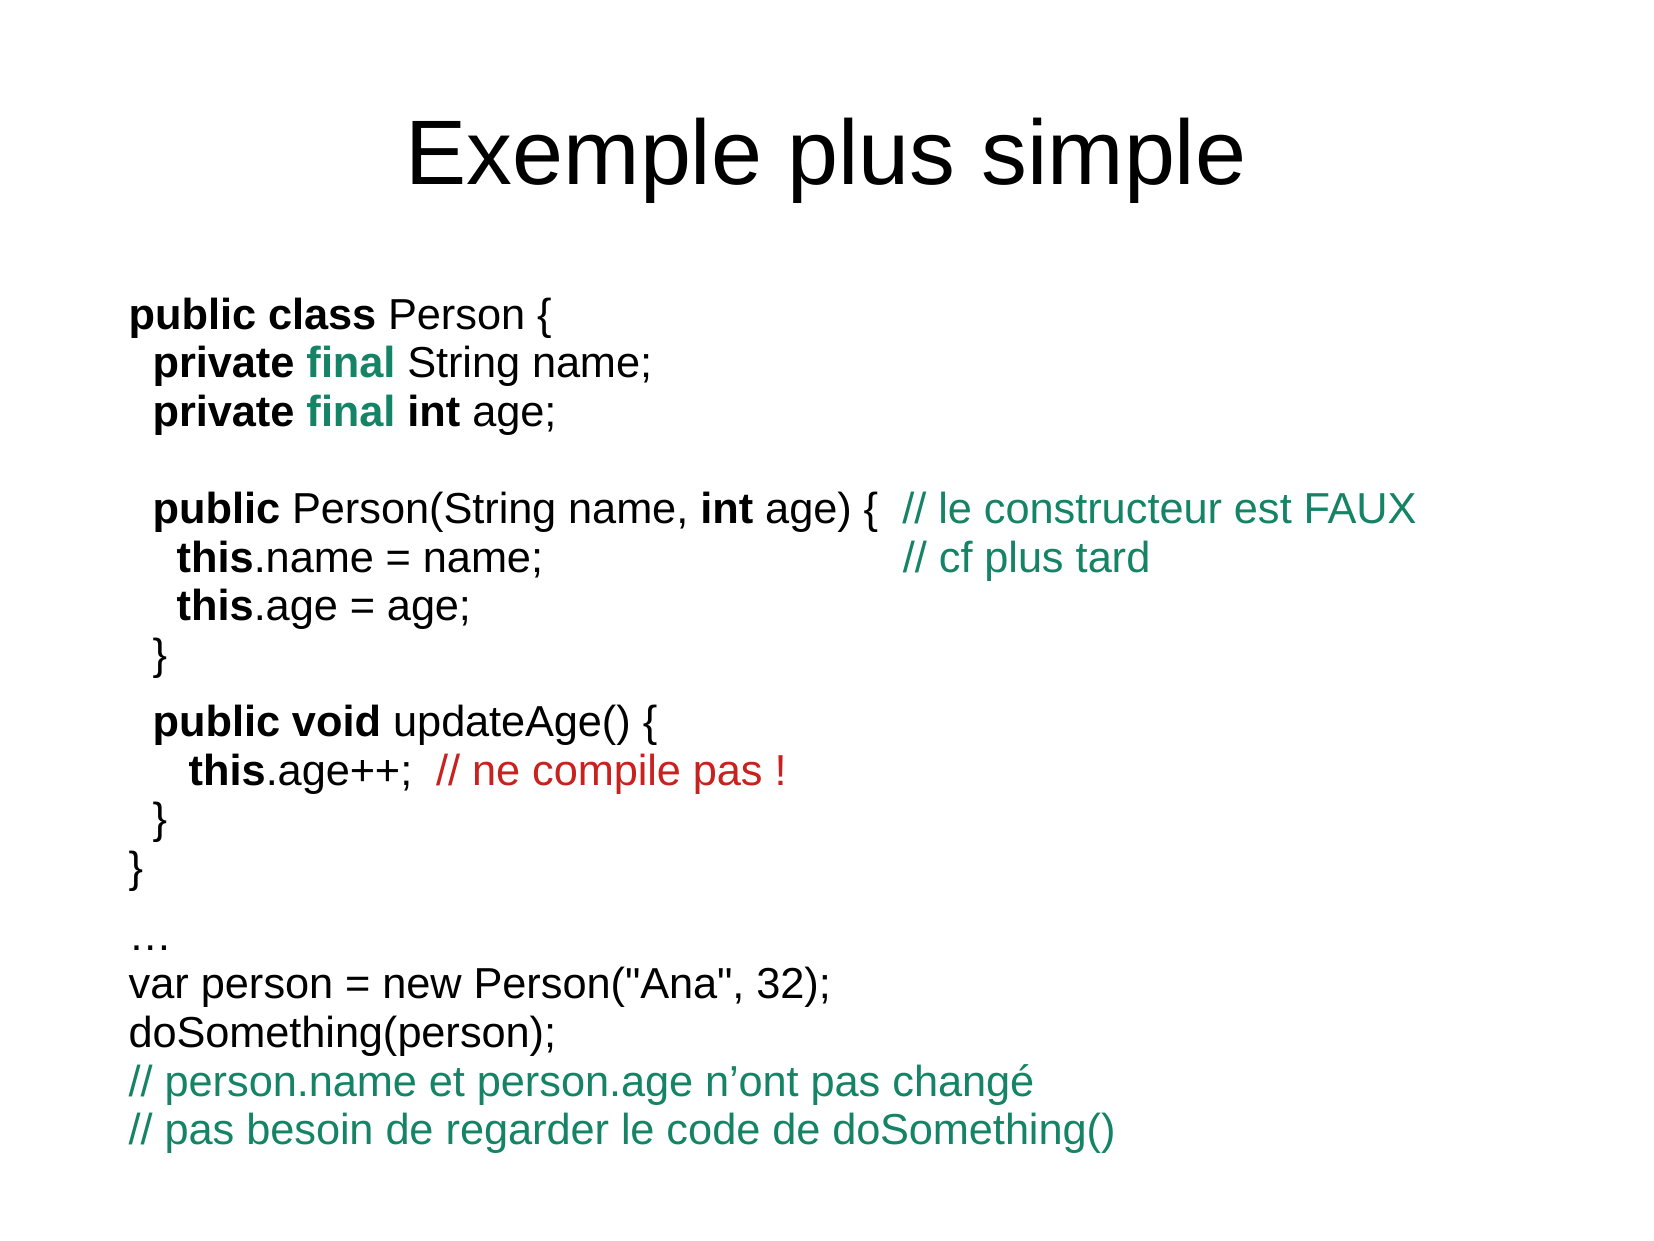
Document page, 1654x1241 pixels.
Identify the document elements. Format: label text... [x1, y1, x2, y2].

title Exemple plus simple [82, 49, 1571, 257]
list public class Person { private final String name; private final int age; public Person(String name, int age) { // le constructeur est FAUX this.name = name; // cf plus tard this.age = age; } public void updateAge() { this.age++; // ne compile pas ! } } … var person = new Person("Ana", 32); doSomething(person); // person.name et person.age n’ont pas changé // pas besoin de regarder le code de doSomething() [82, 290, 1571, 1156]
